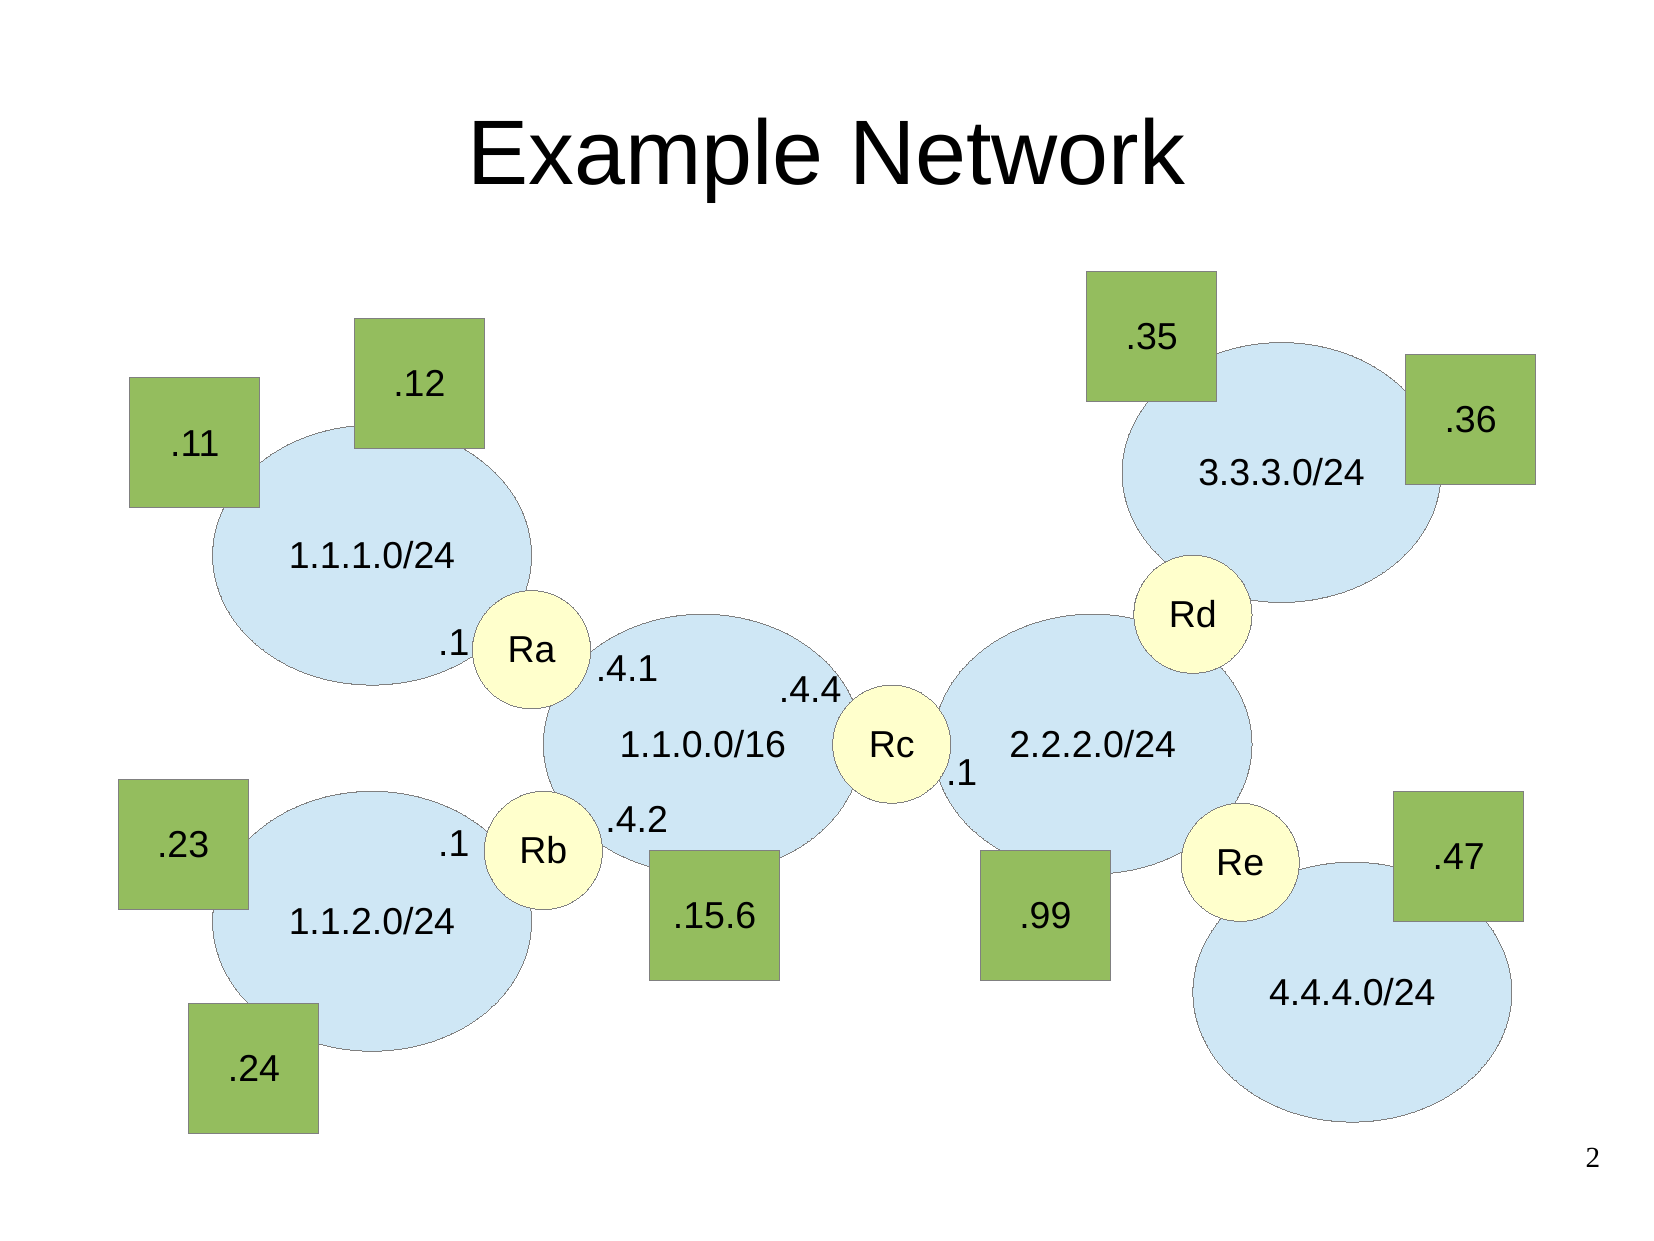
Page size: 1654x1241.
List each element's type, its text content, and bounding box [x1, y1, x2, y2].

text_box .1 [423, 814, 485, 872]
text_box 1.1.1.0/24 [212, 426, 532, 686]
text_box .12 [354, 318, 485, 449]
text_box Rd [1133, 555, 1253, 674]
text_box 3.3.3.0/24 [1122, 342, 1441, 603]
text_box .99 [980, 850, 1111, 981]
text_box 1.1.2.0/24 [212, 791, 532, 1052]
text_box .15.6 [649, 850, 780, 981]
text_box .4.4 [764, 661, 857, 719]
text_box .1 [423, 614, 485, 671]
text_box Ra [476, 590, 590, 709]
text_box .11 [129, 377, 260, 508]
text_box Rb [485, 791, 603, 910]
text_box .35 [1086, 271, 1217, 402]
text_box .1 [931, 744, 993, 801]
title Example Network [82, 49, 1571, 257]
text_box Re [1181, 803, 1300, 922]
text_box 4.4.4.0/24 [1192, 862, 1512, 1123]
text_box .24 [188, 1003, 319, 1134]
text_box 2.2.2.0/24 [939, 614, 1253, 874]
text_box 1.1.0.0/16 [543, 614, 853, 867]
text_box .4.2 [590, 791, 683, 849]
text_box .47 [1393, 791, 1524, 922]
text_box .4.1 [581, 640, 674, 697]
text_box .36 [1405, 354, 1536, 485]
text_box .23 [118, 779, 249, 910]
text_box Rc [832, 685, 951, 804]
